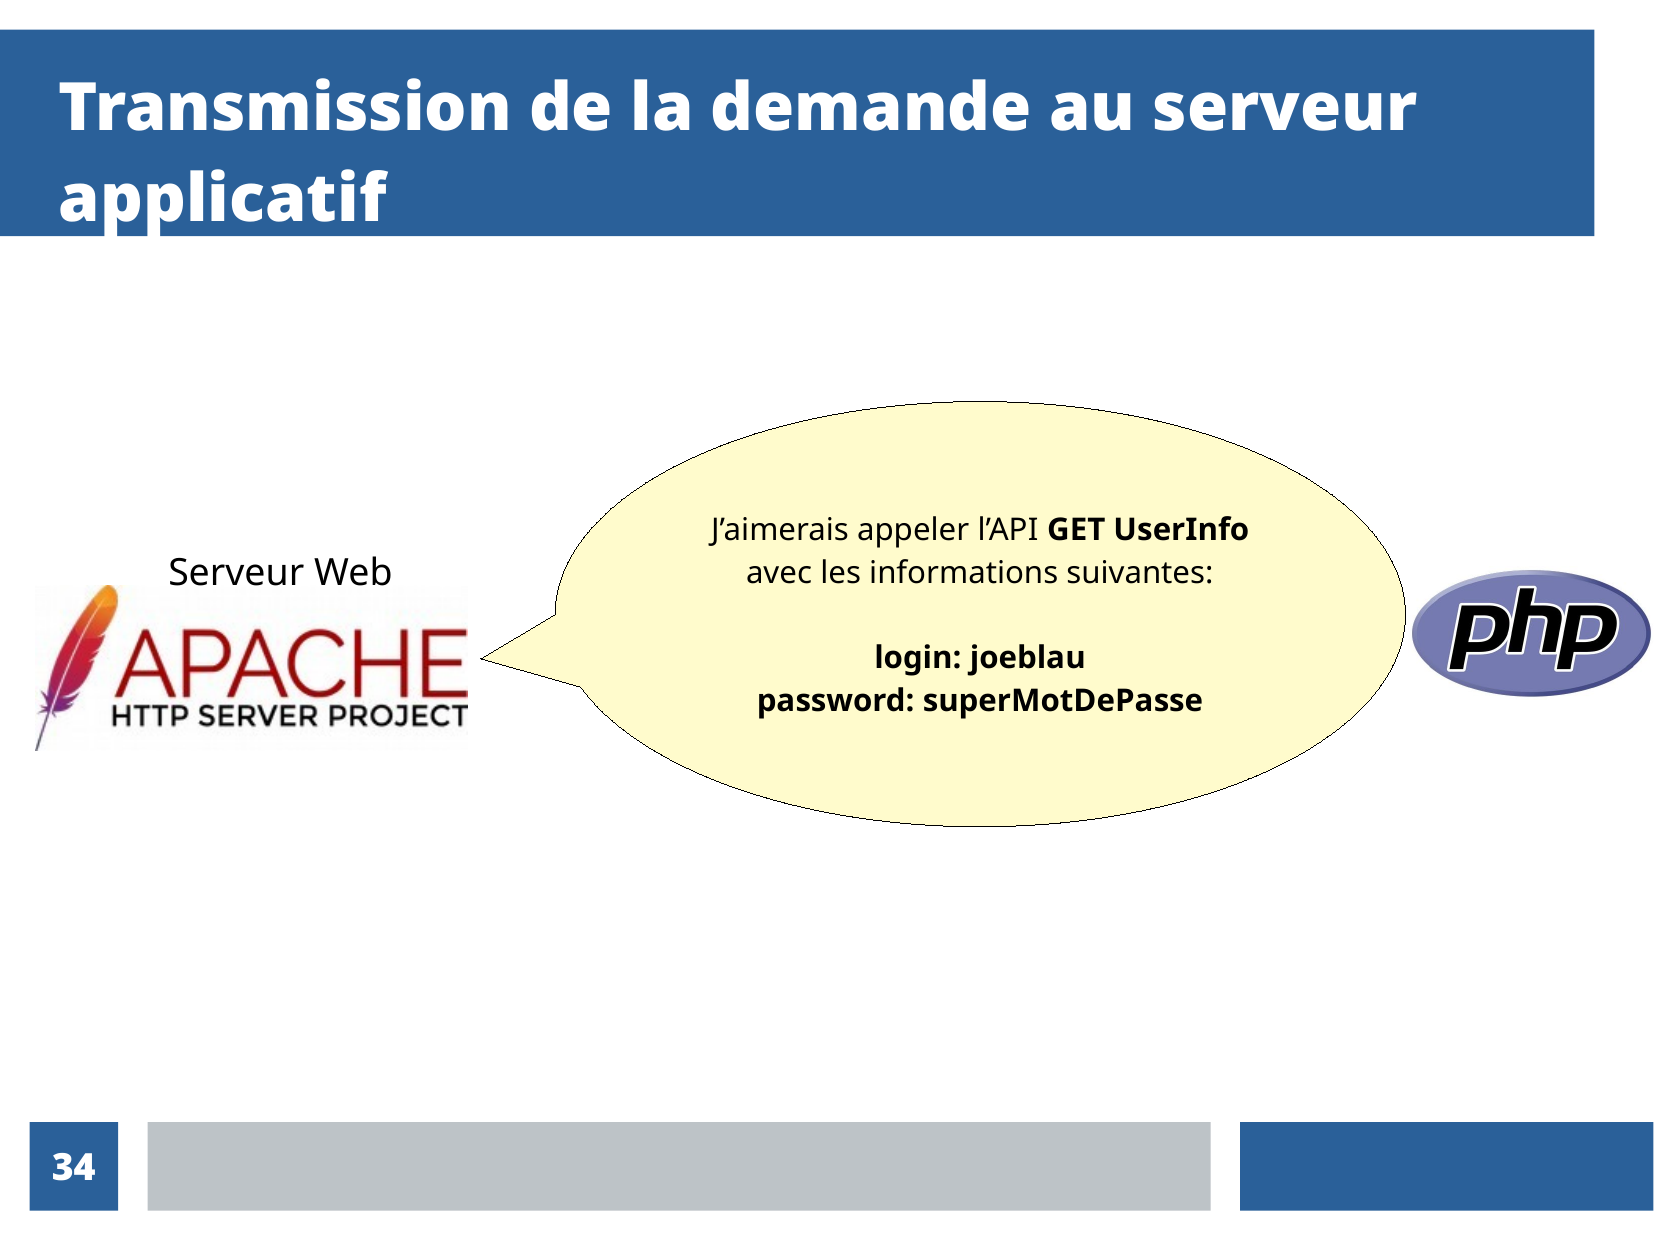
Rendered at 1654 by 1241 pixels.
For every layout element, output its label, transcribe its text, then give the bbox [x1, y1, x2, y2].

picture [1408, 566, 1654, 700]
text_box J’aimerais appeler l’API GET UserInfo avec les informations suivantes: login: joeblau password: superMotDePasse [480, 401, 1406, 827]
picture [35, 585, 468, 751]
title Transmission de la demande au serveur applicatif [59, 59, 1595, 207]
text_box Serveur Web [153, 537, 426, 596]
